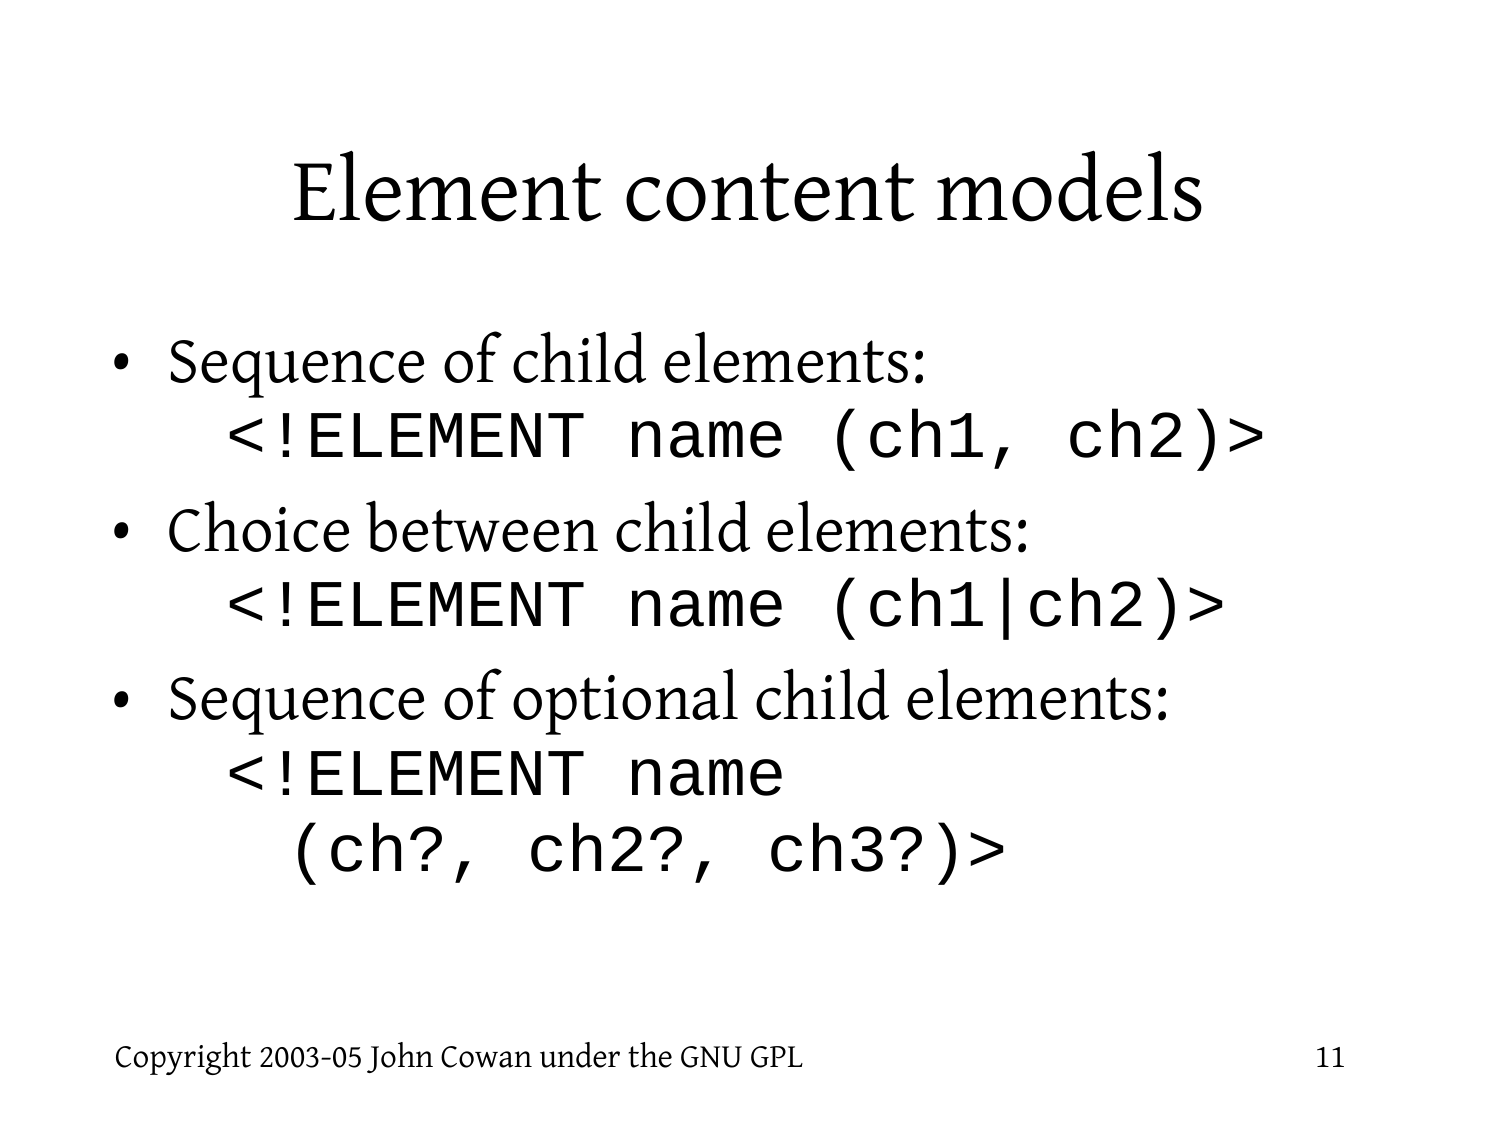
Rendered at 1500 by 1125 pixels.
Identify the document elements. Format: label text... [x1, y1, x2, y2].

title Element content models [112, 62, 1387, 324]
list Sequence of child elements: <!ELEMENT name (ch1, ch2)> Choice between child elements: <!ELEMENT name (ch1|ch2)> Sequence of optional child elements: <!ELEMENT name (ch?, ch2?, ch3?)> [112, 324, 1387, 1048]
